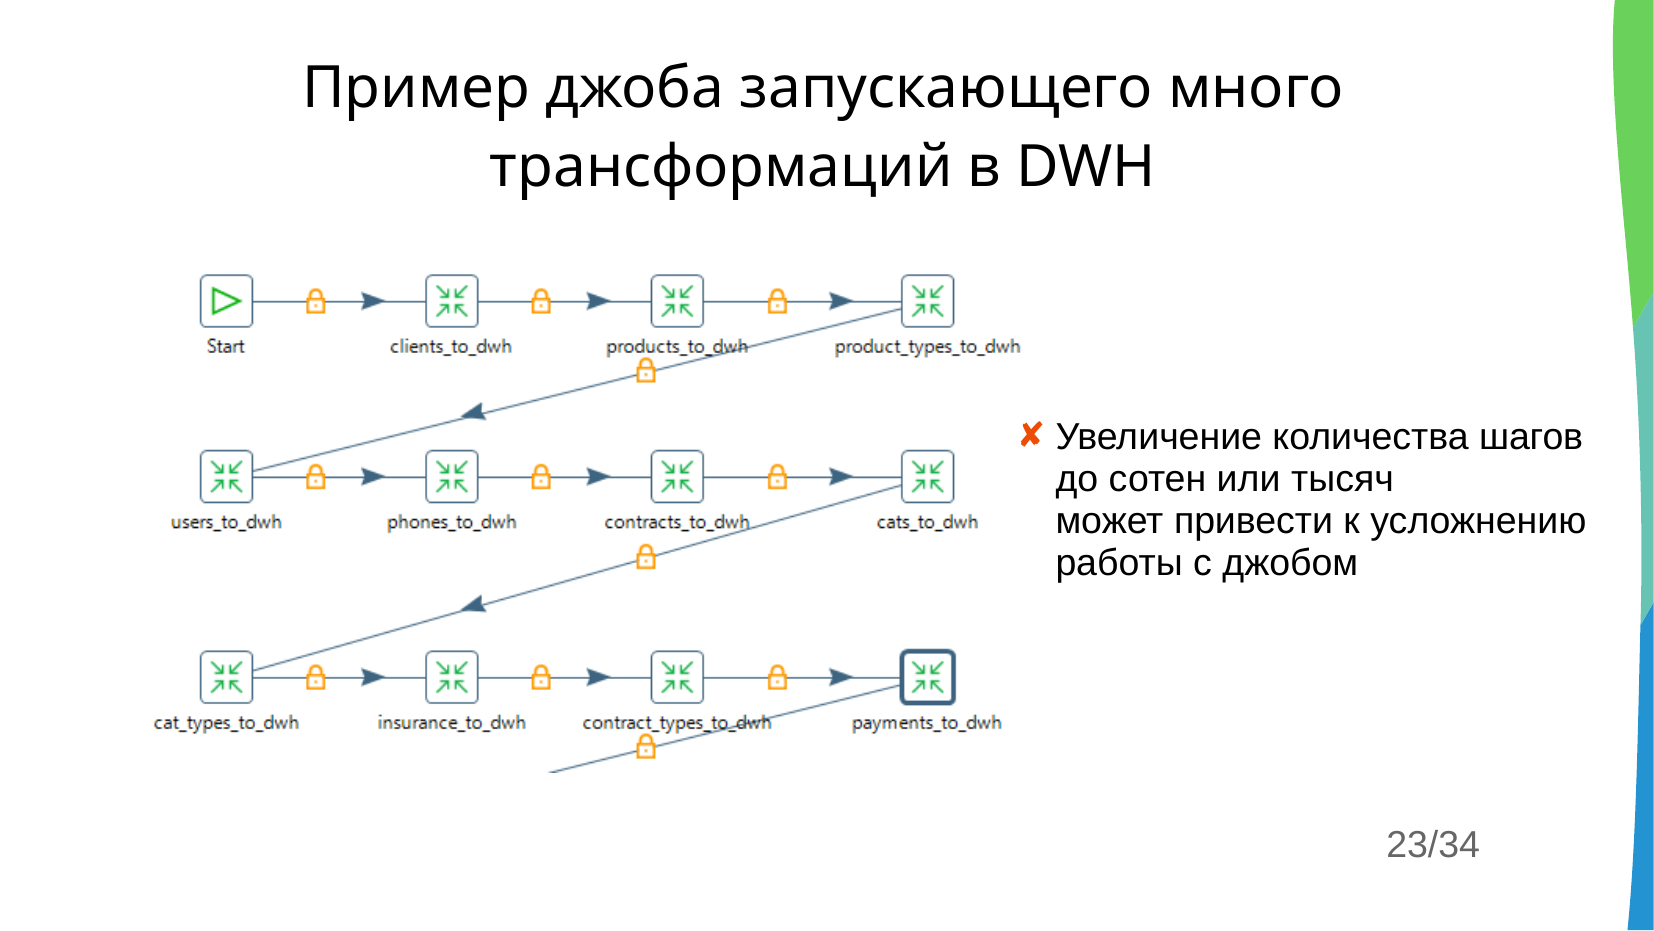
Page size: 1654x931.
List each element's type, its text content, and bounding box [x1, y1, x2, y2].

text_box <номер>/34 [1380, 815, 1616, 873]
text_box Увеличение количества шагов до сотен или тысяч может привести к усложнению работы с джобом [1005, 407, 1602, 591]
title Пример джоба запускающего много трансформаций в DWH [110, 0, 1536, 250]
picture [147, 248, 1036, 773]
